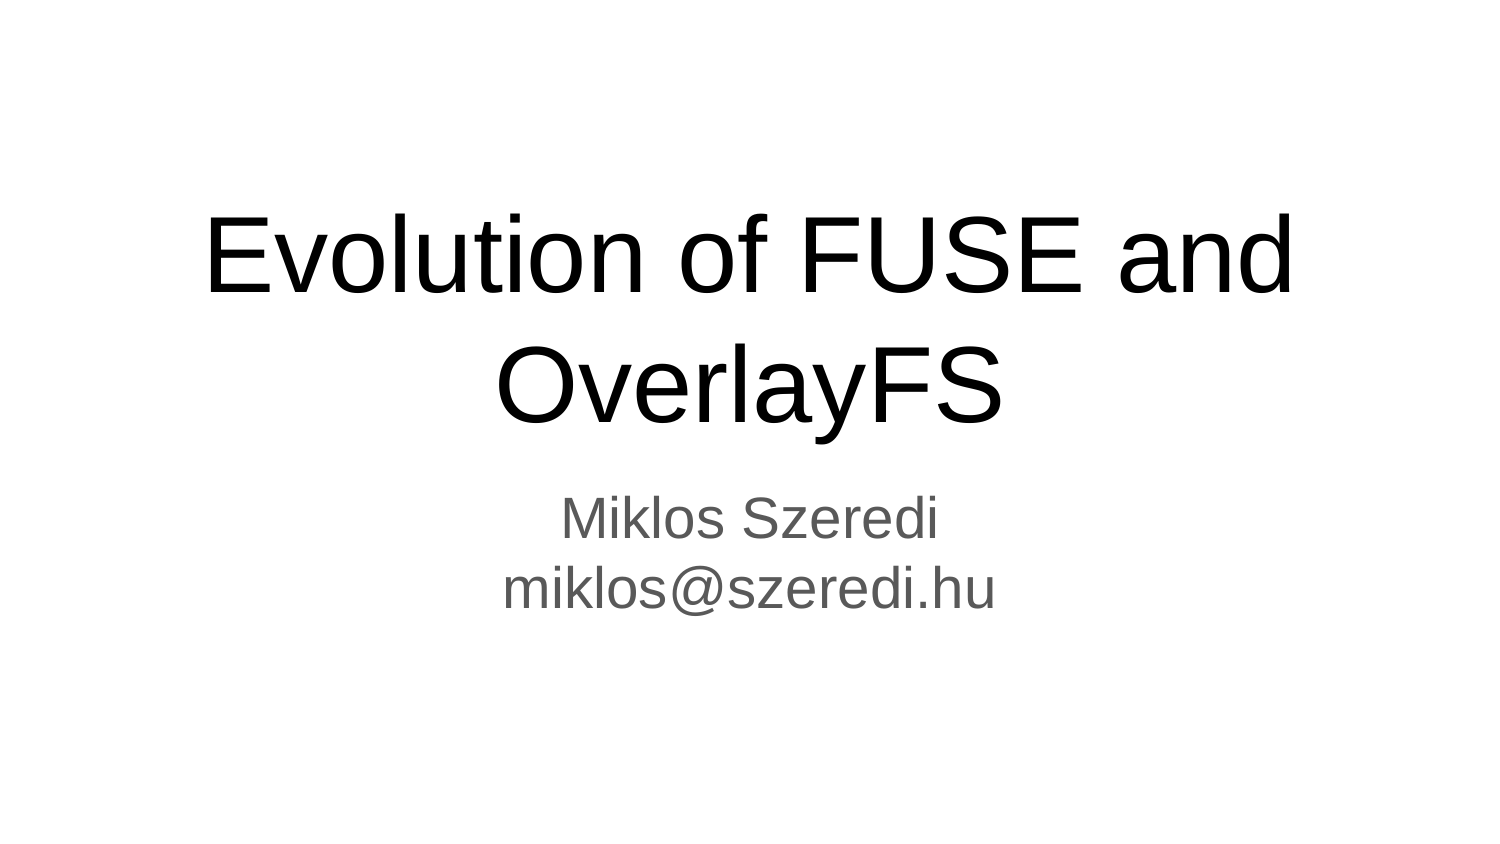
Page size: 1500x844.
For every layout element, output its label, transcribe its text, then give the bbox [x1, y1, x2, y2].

subtitle Miklos Szeredi miklos@szeredi.hu [51, 464, 1449, 595]
title Evolution of FUSE and OverlayFS [51, 122, 1449, 459]
